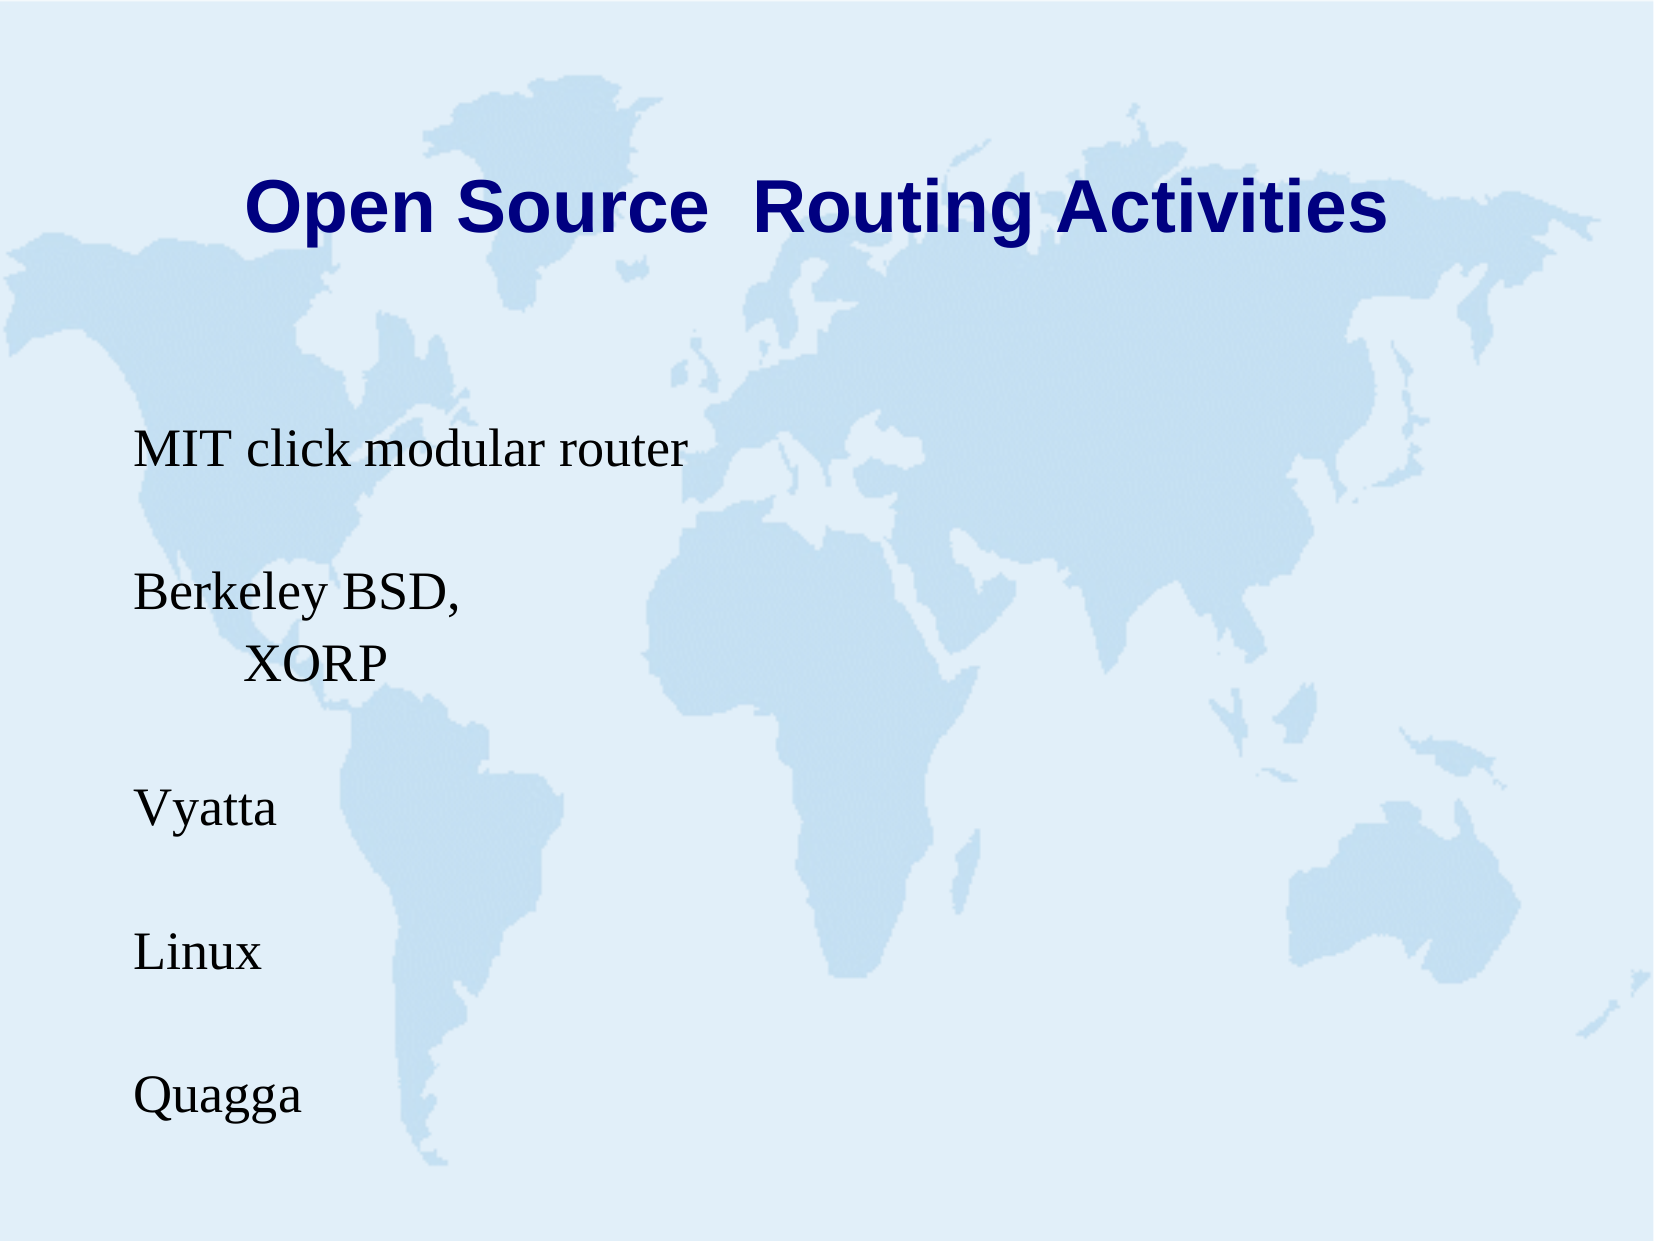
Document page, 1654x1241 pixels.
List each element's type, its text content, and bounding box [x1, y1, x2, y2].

title Open Source Routing Activities [121, 102, 1534, 311]
subtitle MIT click modular router Berkeley BSD, XORP Vyatta Linux Quagga [97, 313, 1510, 1225]
picture [0, 0, 1654, 1241]
